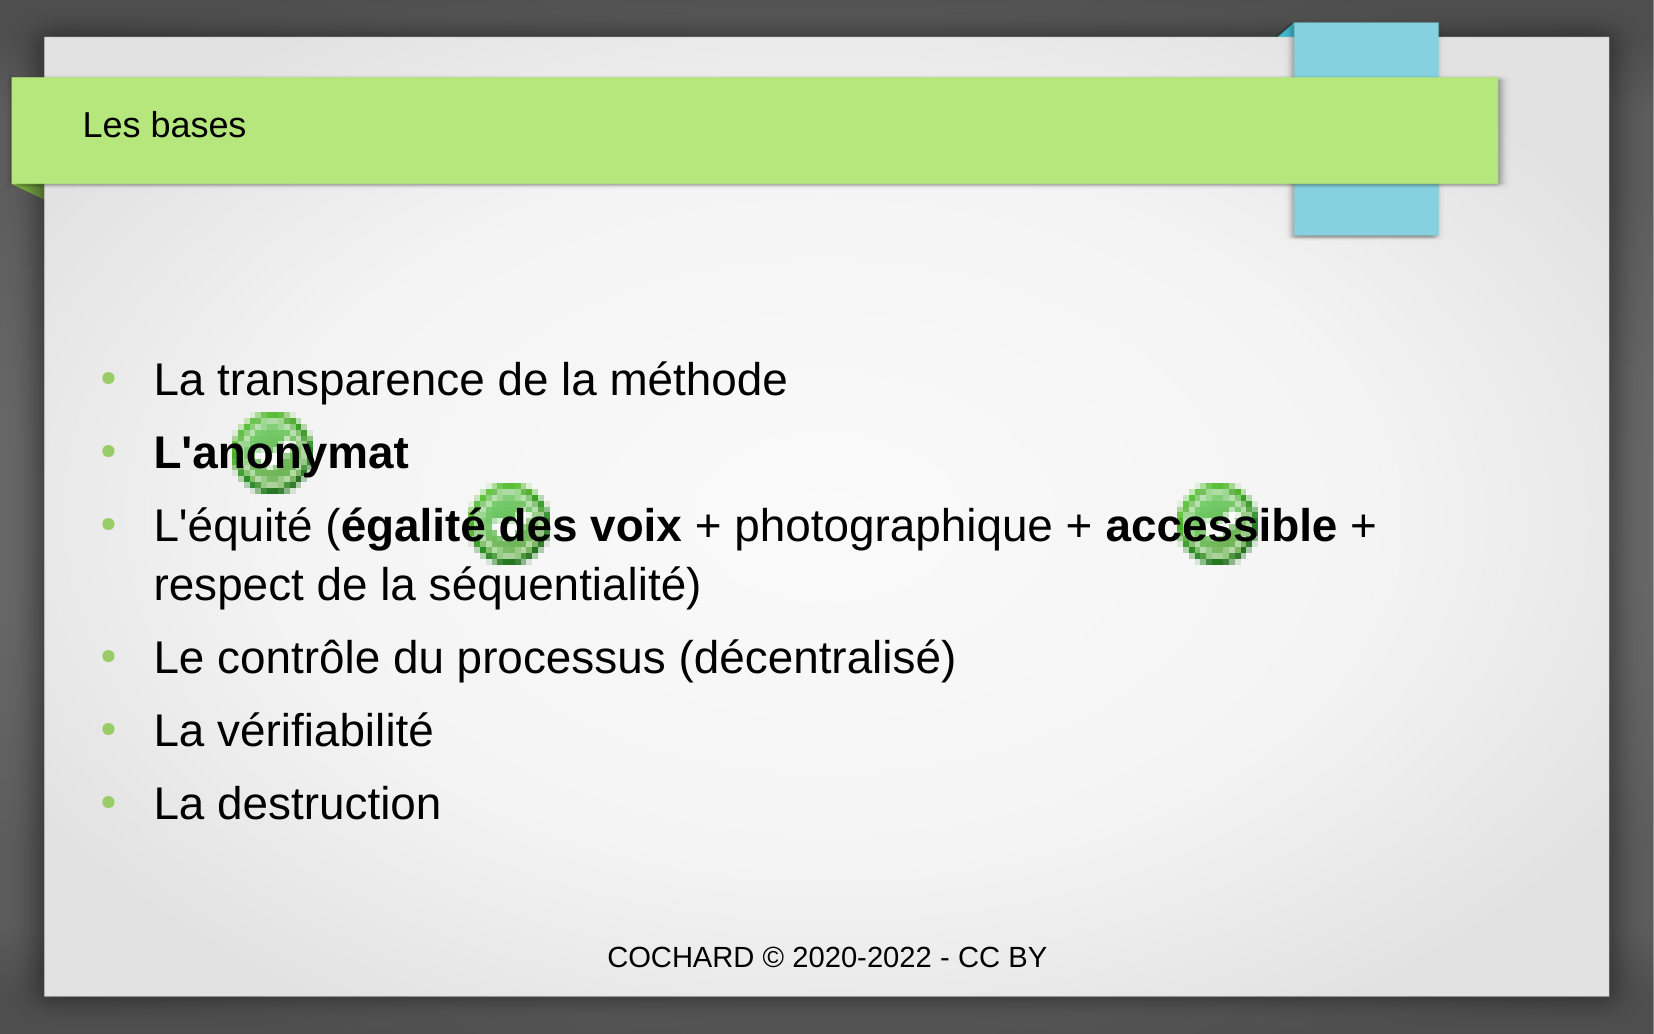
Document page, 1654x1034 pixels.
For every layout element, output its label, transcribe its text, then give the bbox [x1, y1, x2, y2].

picture [0, 0, 1654, 1034]
list La transparence de la méthode L'anonymat L'équité (égalité des voix + photographique + accessible + respect de la séquentialité) Le contrôle du processus (décentralisé) La vérifiabilité La destruction [82, 249, 1571, 849]
title Les bases [82, 39, 1235, 210]
